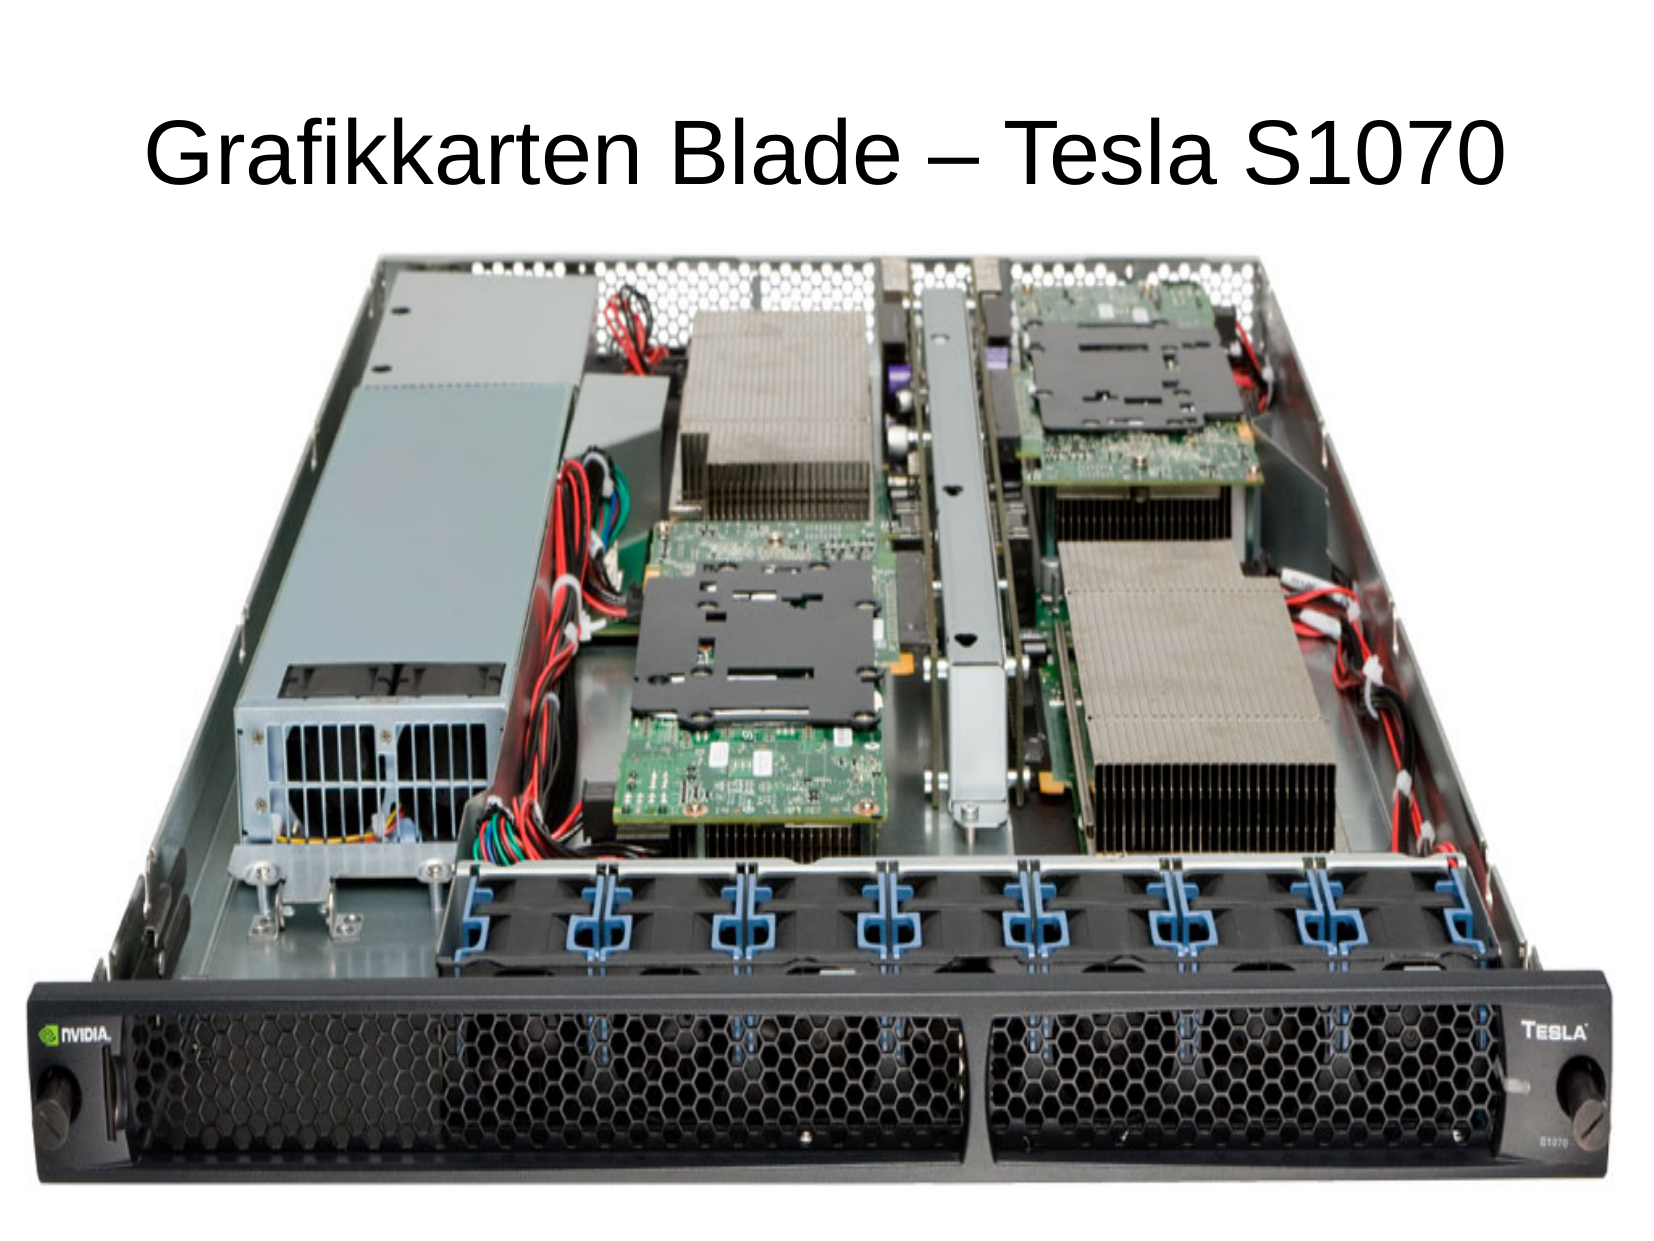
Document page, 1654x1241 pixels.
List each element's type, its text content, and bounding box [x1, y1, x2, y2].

title Grafikkarten Blade – Tesla S1070 [82, 49, 1571, 194]
picture [0, 194, 1654, 1241]
